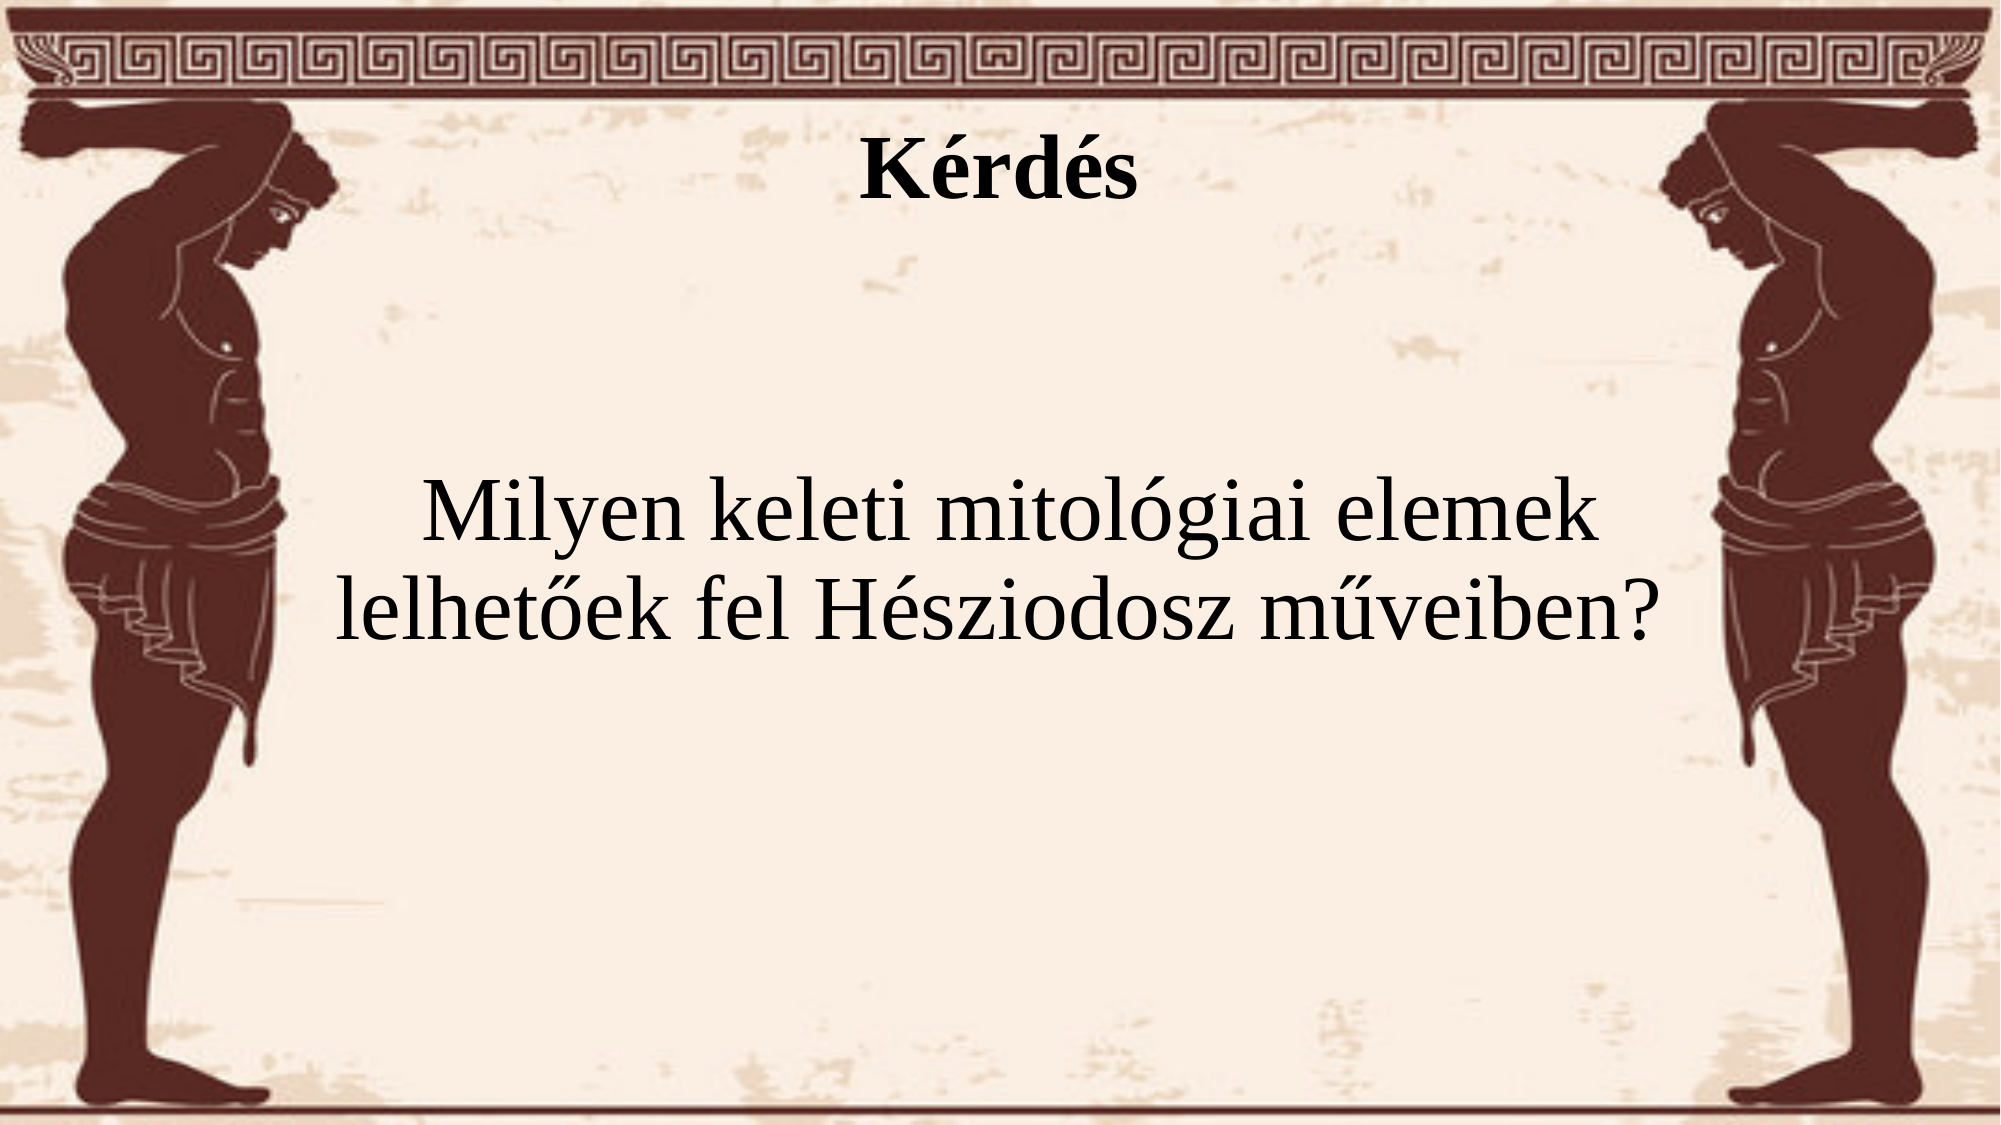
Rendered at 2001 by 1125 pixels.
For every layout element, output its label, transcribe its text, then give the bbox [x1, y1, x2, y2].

title Kérdés [137, 59, 1863, 278]
list Milyen keleti mitológiai elemek lelhetőek fel Hésziodosz műveiben? [281, 453, 1719, 672]
